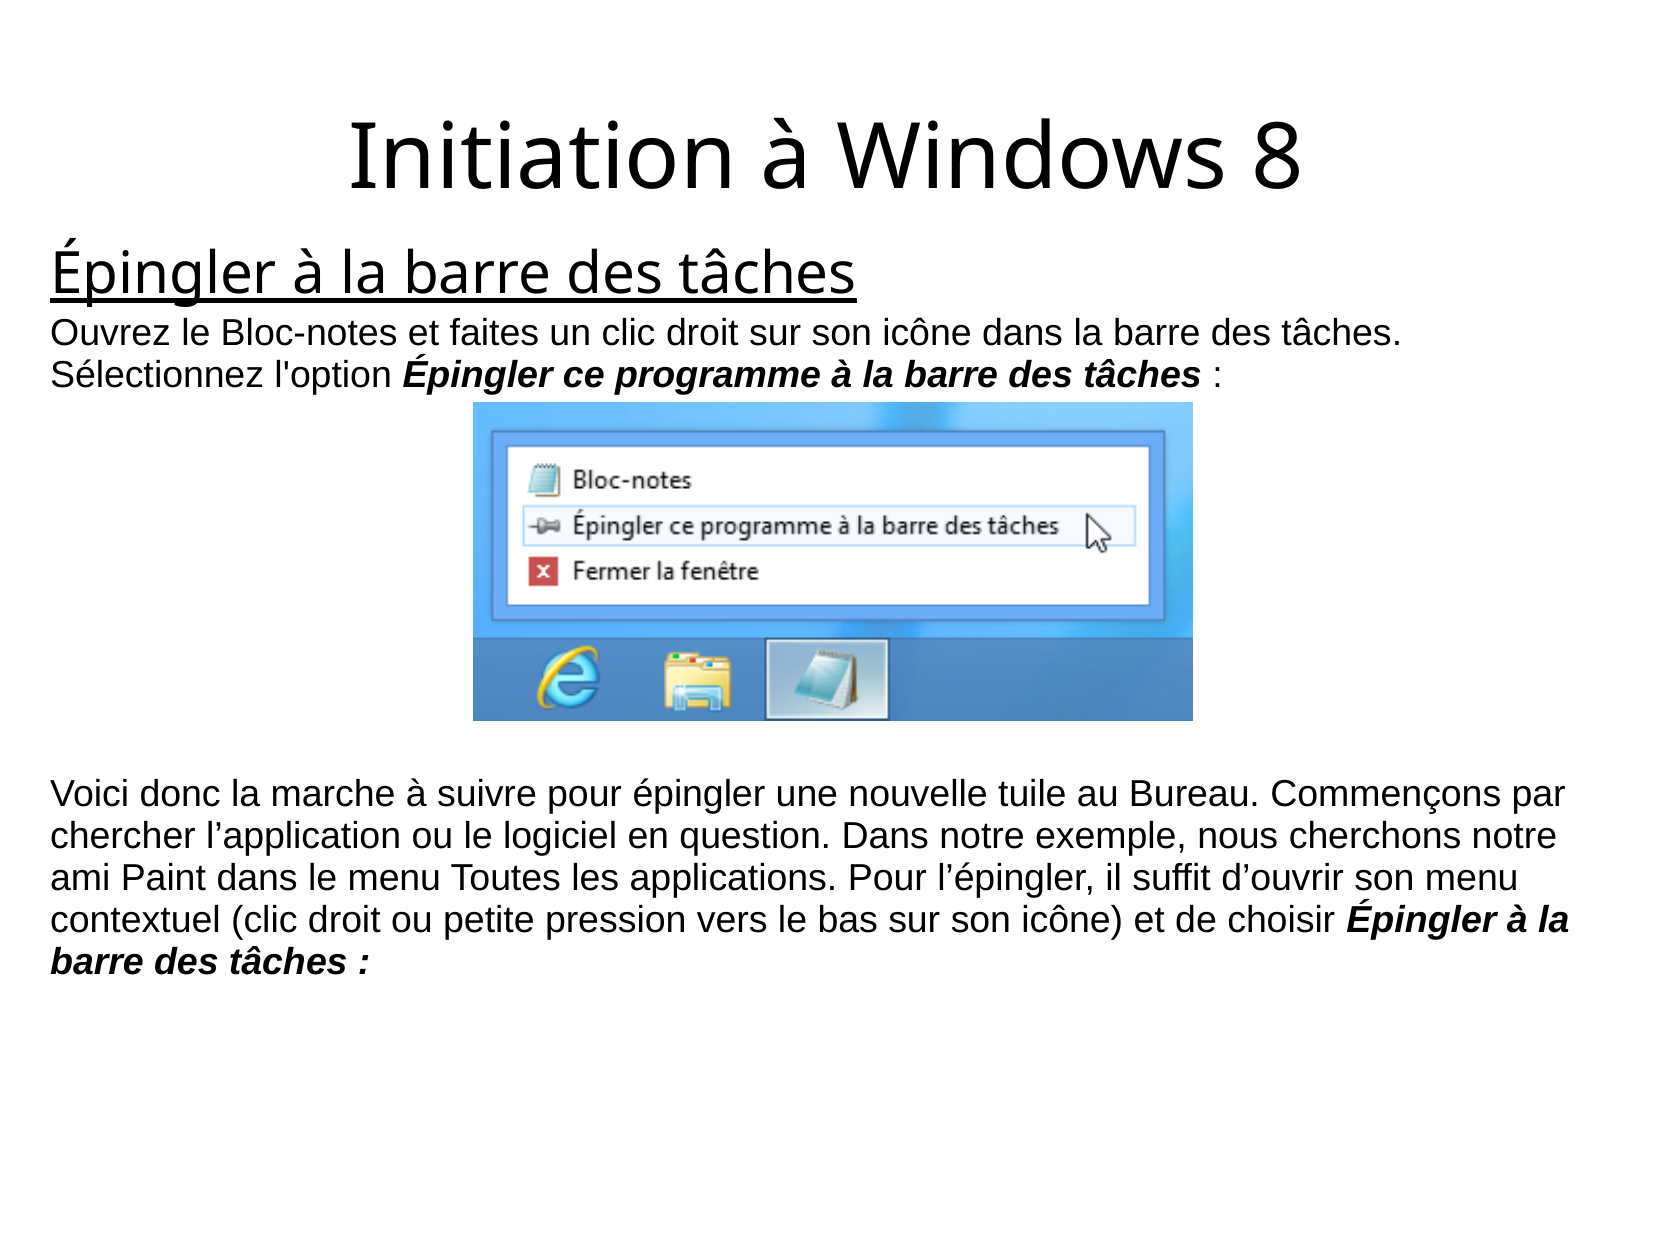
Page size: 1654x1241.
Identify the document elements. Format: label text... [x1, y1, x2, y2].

title Initiation à Windows 8 [82, 49, 1571, 224]
text_box Épingler à la barre des tâches Ouvrez le Bloc-notes et faites un clic droit sur son icône dans la barre des tâches. Sélectionnez l'option Épingler ce programme à la barre des tâches : Voici donc la marche à suivre pour épingler une nouvelle tuile au Bureau. Commençons par chercher l’application ou le logiciel en question. Dans notre exemple, nous cherchons notre ami Paint dans le menu Toutes les applications. Pour l’épingler, il suffit d’ouvrir son menu contextuel (clic droit ou petite pression vers le bas sur son icône) et de choisir Épingler à la barre des tâches : [35, 224, 1630, 981]
picture [473, 402, 1193, 721]
